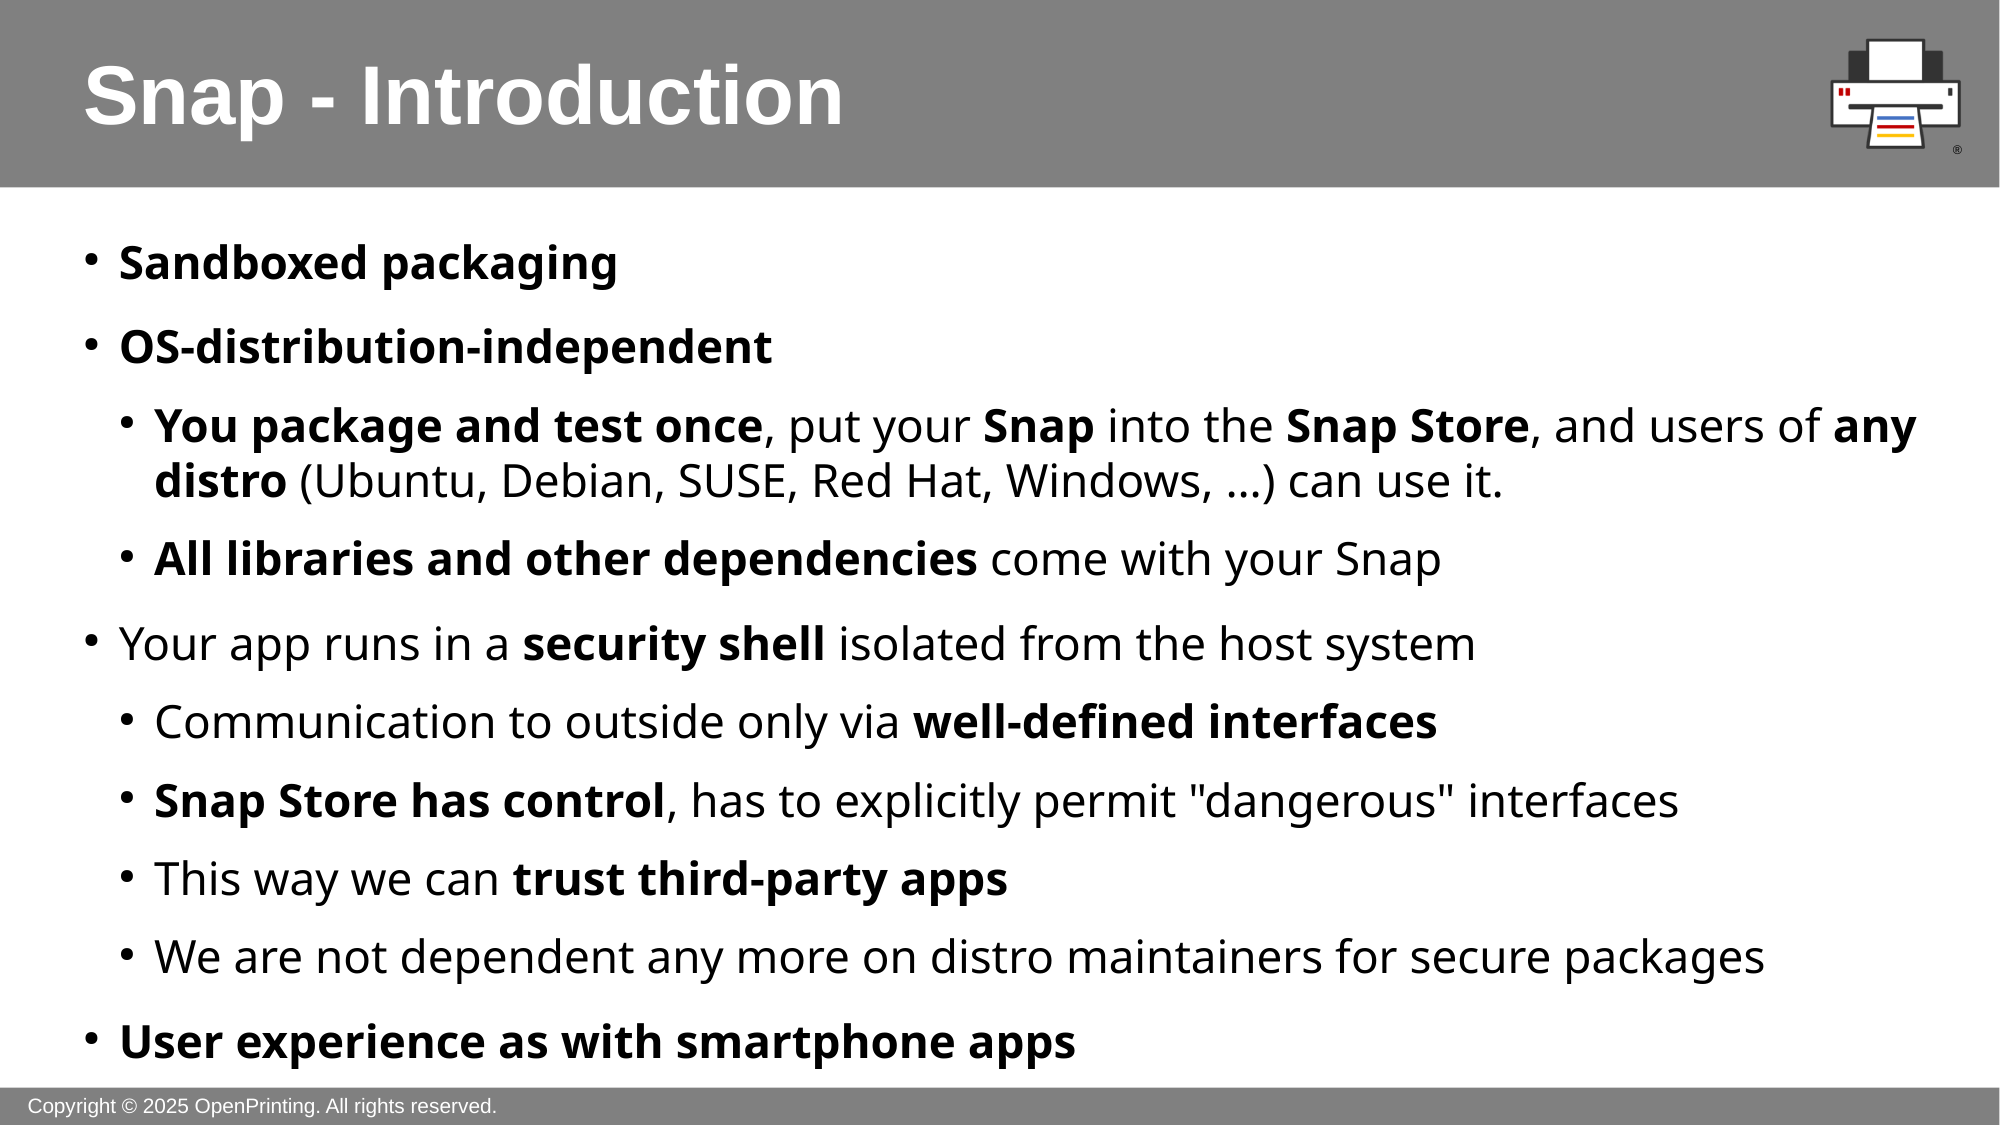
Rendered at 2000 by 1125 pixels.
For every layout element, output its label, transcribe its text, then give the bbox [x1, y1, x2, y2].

picture [1825, 33, 1966, 154]
title Snap - Introduction [75, 7, 1786, 175]
list Sandboxed packaging OS-distribution-independent You package and test once, put your Snap into the Snap Store, and users of any distro (Ubuntu, Debian, SUSE, Red Hat, Windows, …) can use it. All libraries and other dependencies come with your Snap Your app runs in a security shell isolated from the host system Communication to outside only via well-defined interfaces Snap Store has control, has to explicitly permit "dangerous" interfaces This way we can trust third-party apps We are not dependent any more on distro maintainers for secure packages User experience as with smartphone apps [75, 224, 1936, 1067]
